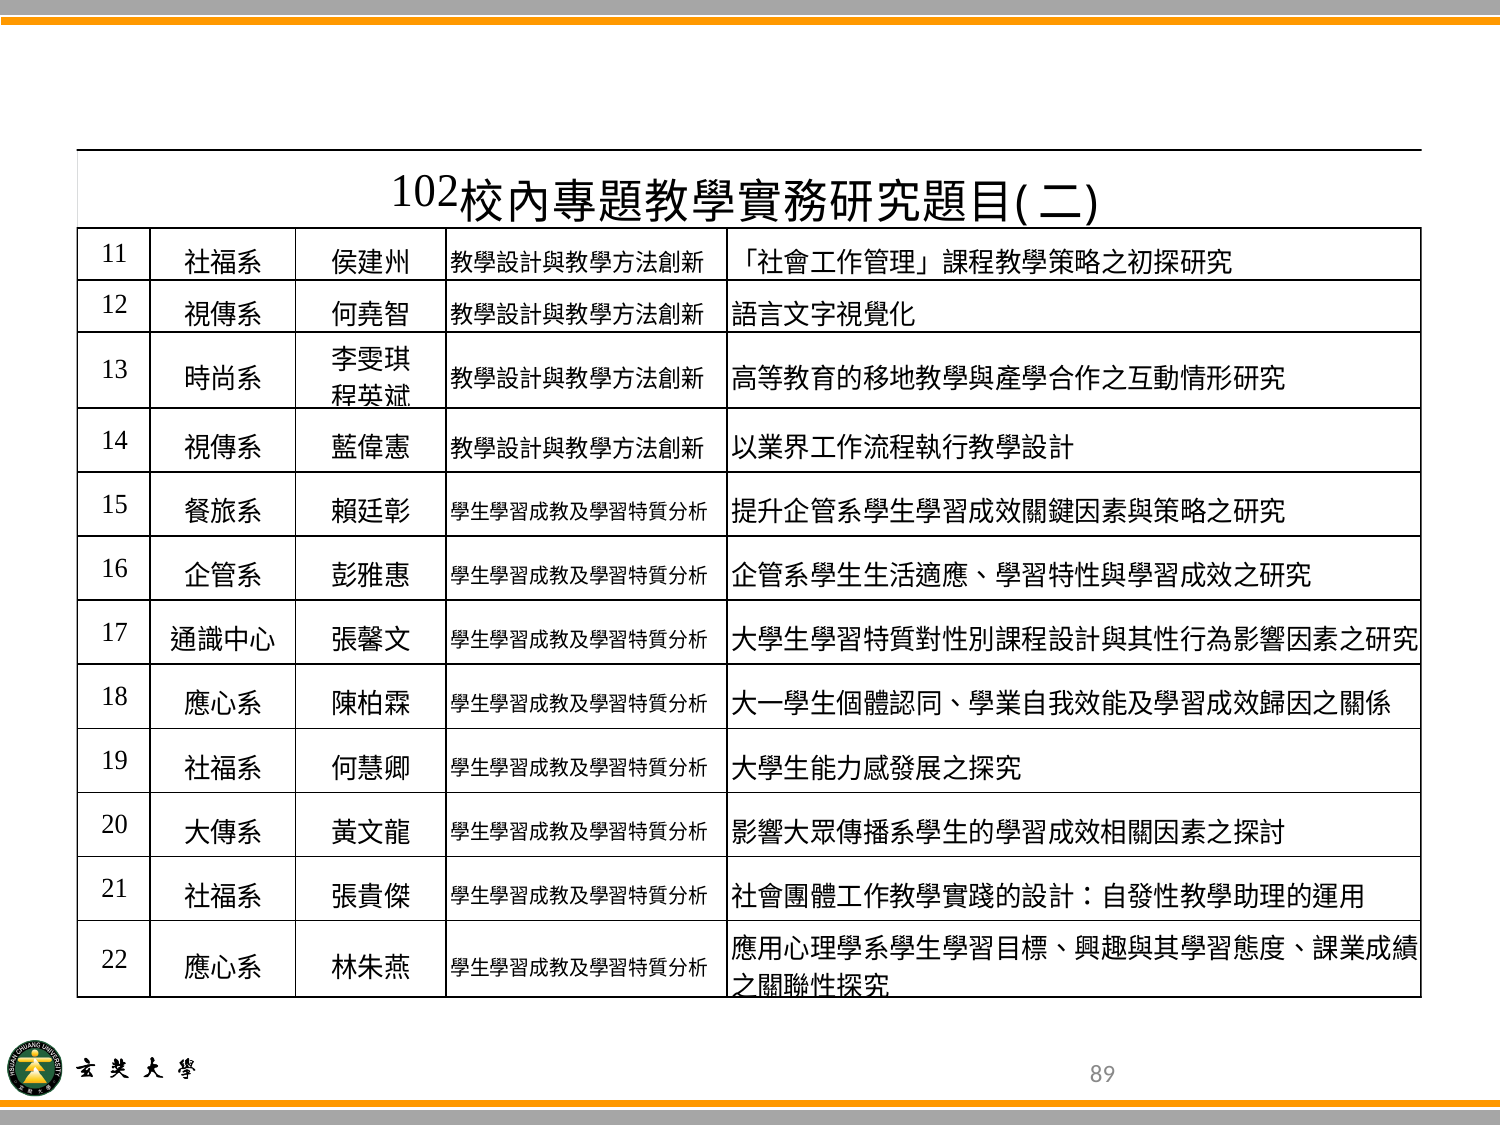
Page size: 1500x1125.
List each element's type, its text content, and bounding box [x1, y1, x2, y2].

picture [76, 149, 1424, 1000]
text_box 89 [1074, 1042, 1426, 1103]
